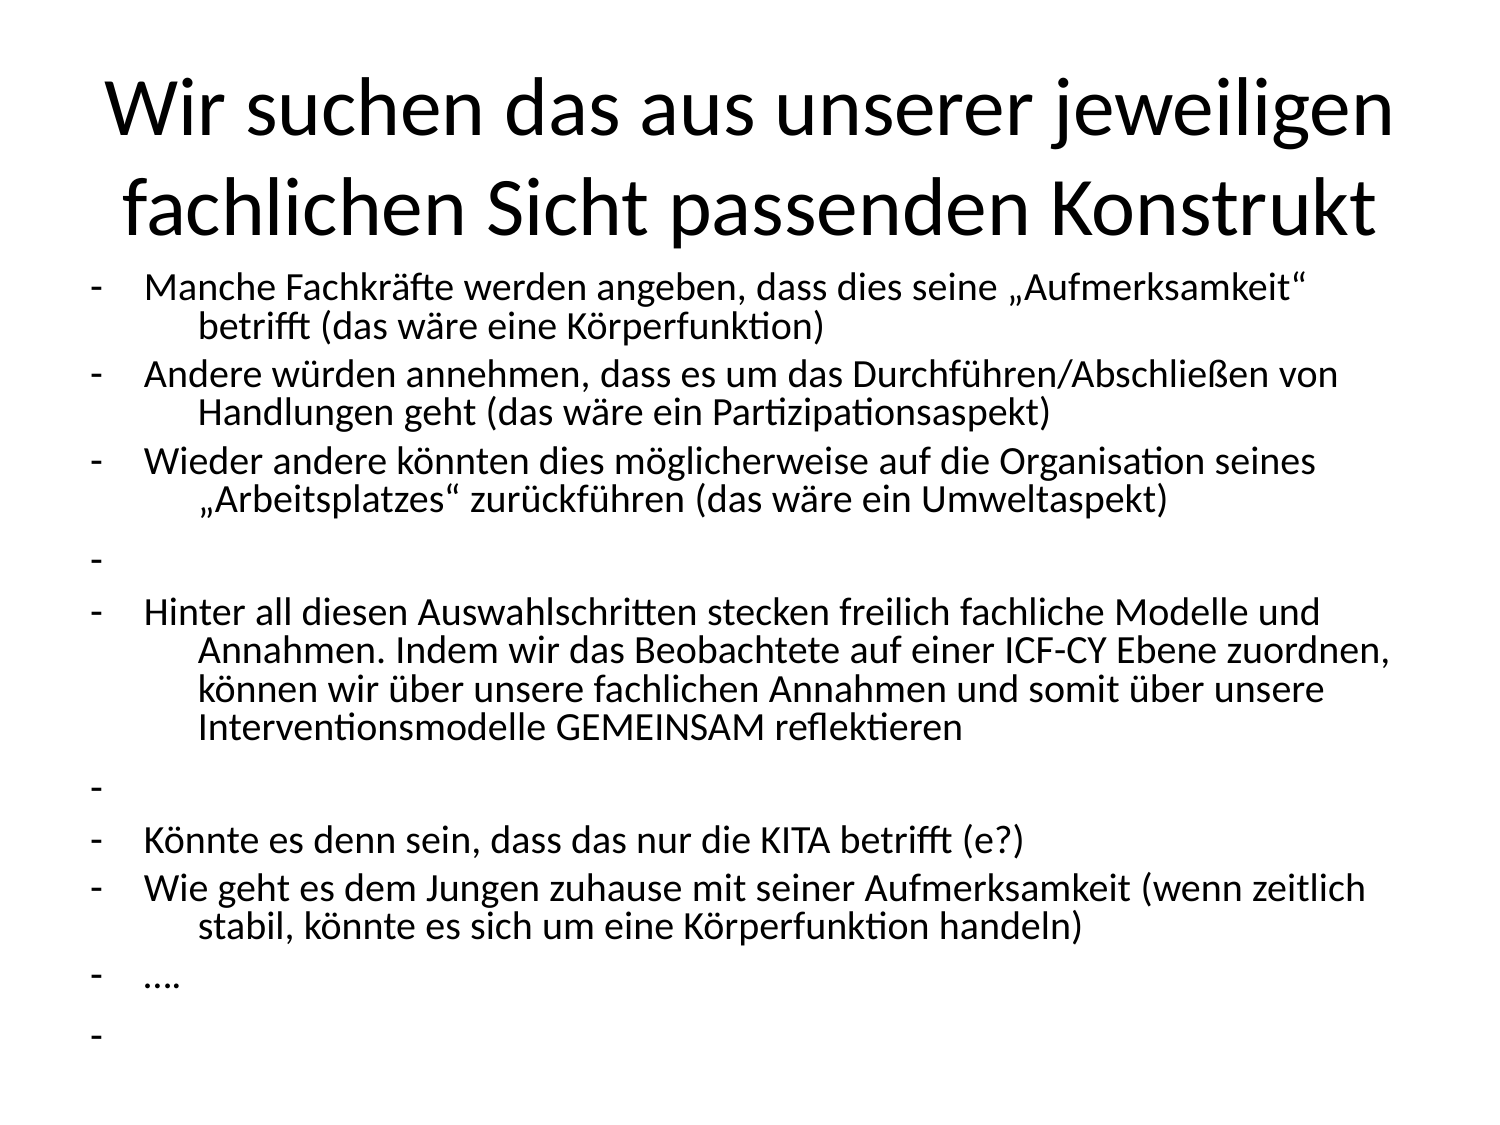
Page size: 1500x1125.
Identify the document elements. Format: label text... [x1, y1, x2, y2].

title Wir suchen das aus unserer jeweiligen fachlichen Sicht passenden Konstrukt [75, 45, 1426, 233]
list Manche Fachkräfte werden angeben, dass dies seine „Aufmerksamkeit“ betrifft (das wäre eine Körperfunktion) Andere würden annehmen, dass es um das Durchführen/Abschließen von Handlungen geht (das wäre ein Partizipationsaspekt) Wieder andere könnten dies möglicherweise auf die Organisation seines „Arbeitsplatzes“ zurückführen (das wäre ein Umweltaspekt) Hinter all diesen Auswahlschritten stecken freilich fachliche Modelle und Annahmen. Indem wir das Beobachtete auf einer ICF-CY Ebene zuordnen, können wir über unsere fachlichen Annahmen und somit über unsere Interventionsmodelle GEMEINSAM reflektieren Könnte es denn sein, dass das nur die KITA betrifft (e?) Wie geht es dem Jungen zuhause mit seiner Aufmerksamkeit (wenn zeitlich stabil, könnte es sich um eine Körperfunktion handeln) …. [75, 262, 1426, 1005]
